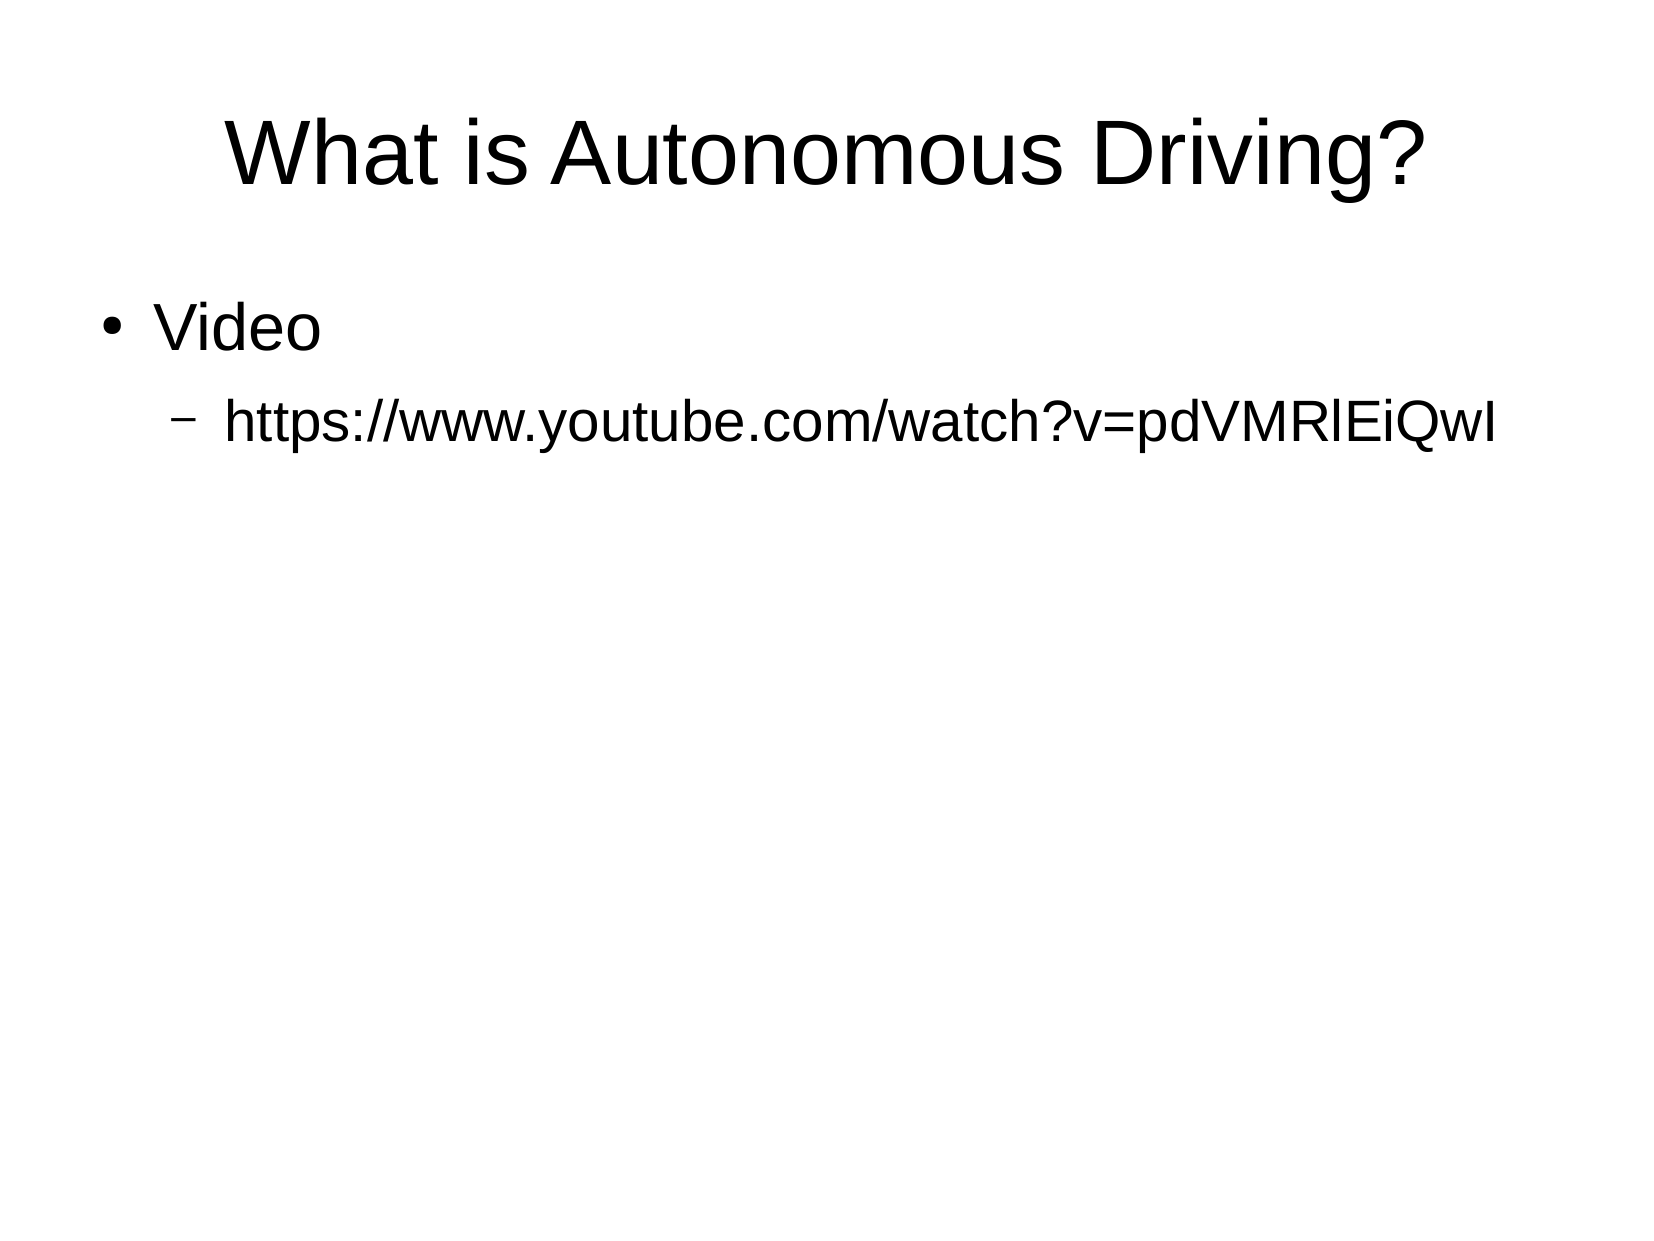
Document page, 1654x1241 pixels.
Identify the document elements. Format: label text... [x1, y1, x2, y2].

list Video https://www.youtube.com/watch?v=pdVMRlEiQwI [82, 290, 1571, 1010]
title What is Autonomous Driving? [82, 49, 1571, 257]
